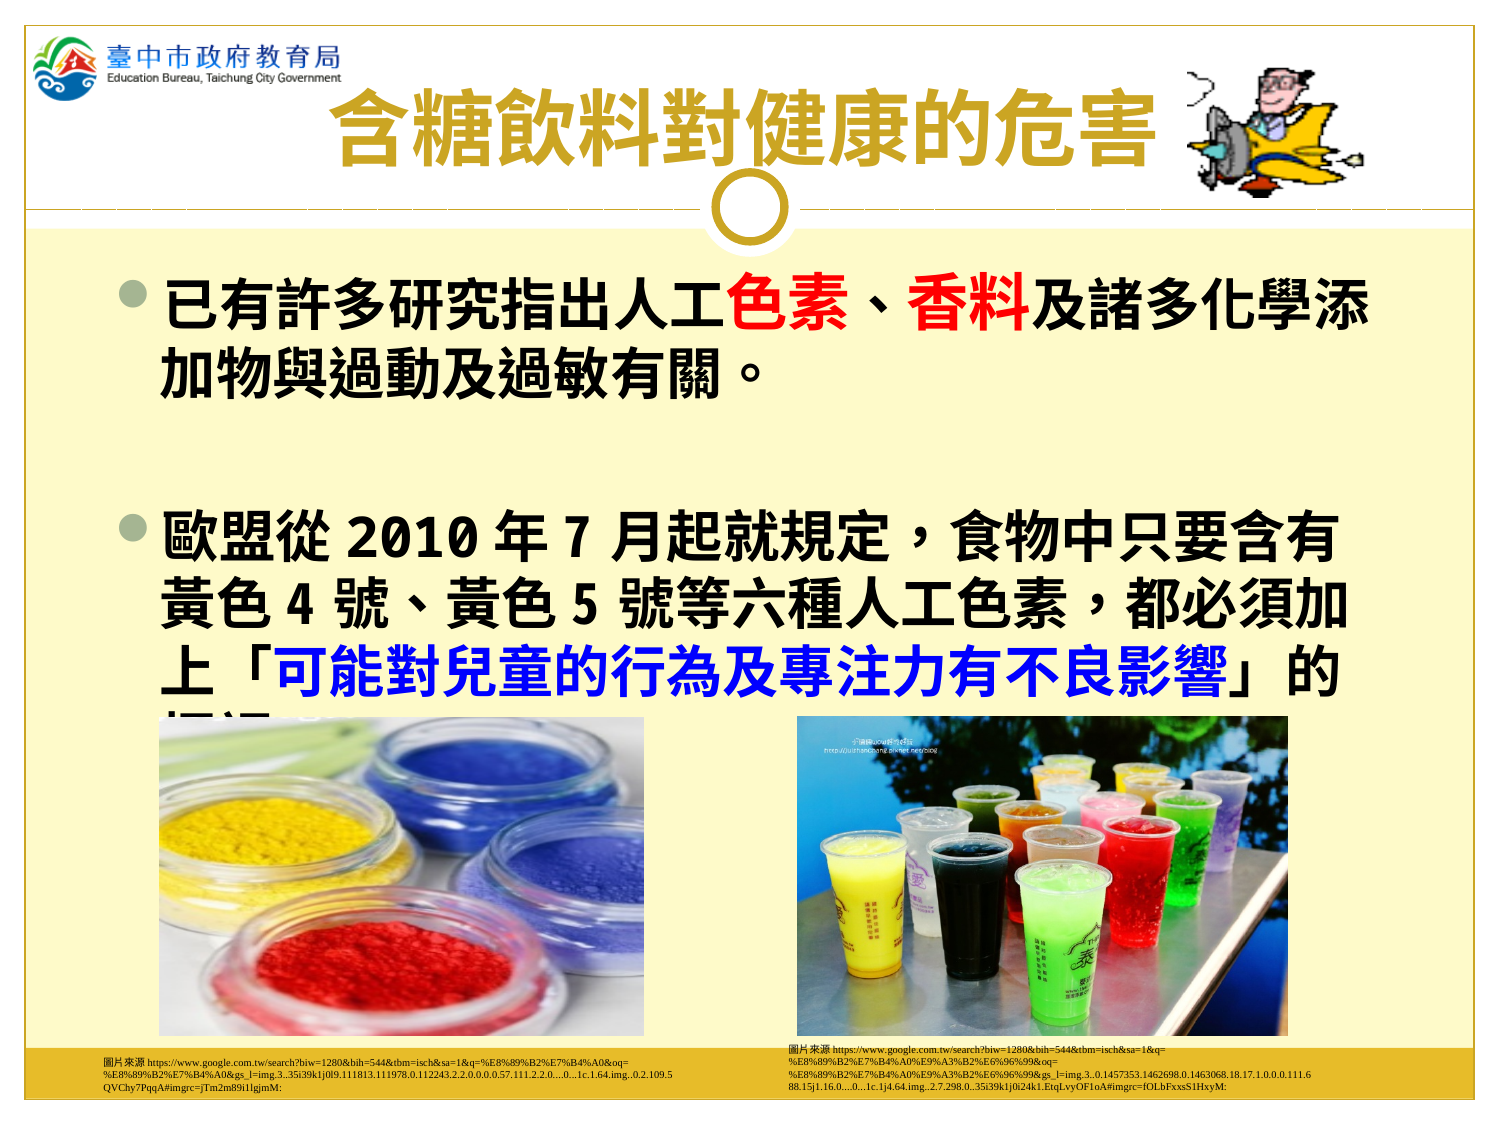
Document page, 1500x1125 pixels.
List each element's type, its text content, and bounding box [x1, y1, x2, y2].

picture [797, 716, 1288, 1035]
text_box 圖片來源https://www.google.com.tw/search?biw=1280&bih=544&tbm=isch&sa=1&q=%E8%89%B2%E7%B4%A0%E9%A3%B2%E6%96%99&oq=%E8%89%B2%E7%B4%A0%E9%A3%B2%E6%96%99&gs_l=img.3..0.1457353.1462698.0.1463068.18.17.1.0.0.0.111.688.15j1.16.0....0...1c.1j4.64.img..2.7.298.0..35i39k1j0i24k1.EtqLvyOF1oA#imgrc=fOLbFxxsS1HxyM: [773, 1035, 1329, 1101]
text_box 圖片來源https://www.google.com.tw/search?biw=1280&bih=544&tbm=isch&sa=1&q=%E8%89%B2%E7%B4%A0&oq=%E8%89%B2%E7%B4%A0&gs_l=img.3..35i39k1j0l9.111813.111978.0.112243.2.2.0.0.0.0.57.111.2.2.0....0...1c.1.64.img..0.2.109.5QVChy7PqqA#imgrc=jTm2m89i1lgjmM: [88, 1048, 691, 1101]
picture [29, 30, 348, 103]
title 含糖飲料對健康的危害 [88, 22, 1400, 184]
picture [159, 717, 644, 1036]
list 已有許多研究指出人工色素、香料及諸多化學添加物與過動及過敏有關。 歐盟從2010年7月起就規定，食物中只要含有黃色4號、黃色5號等六種人工色素，都必須加上「可能對兒童的行為及專注力有不良影響」的標語。 [100, 255, 1412, 1125]
picture [1187, 66, 1388, 198]
